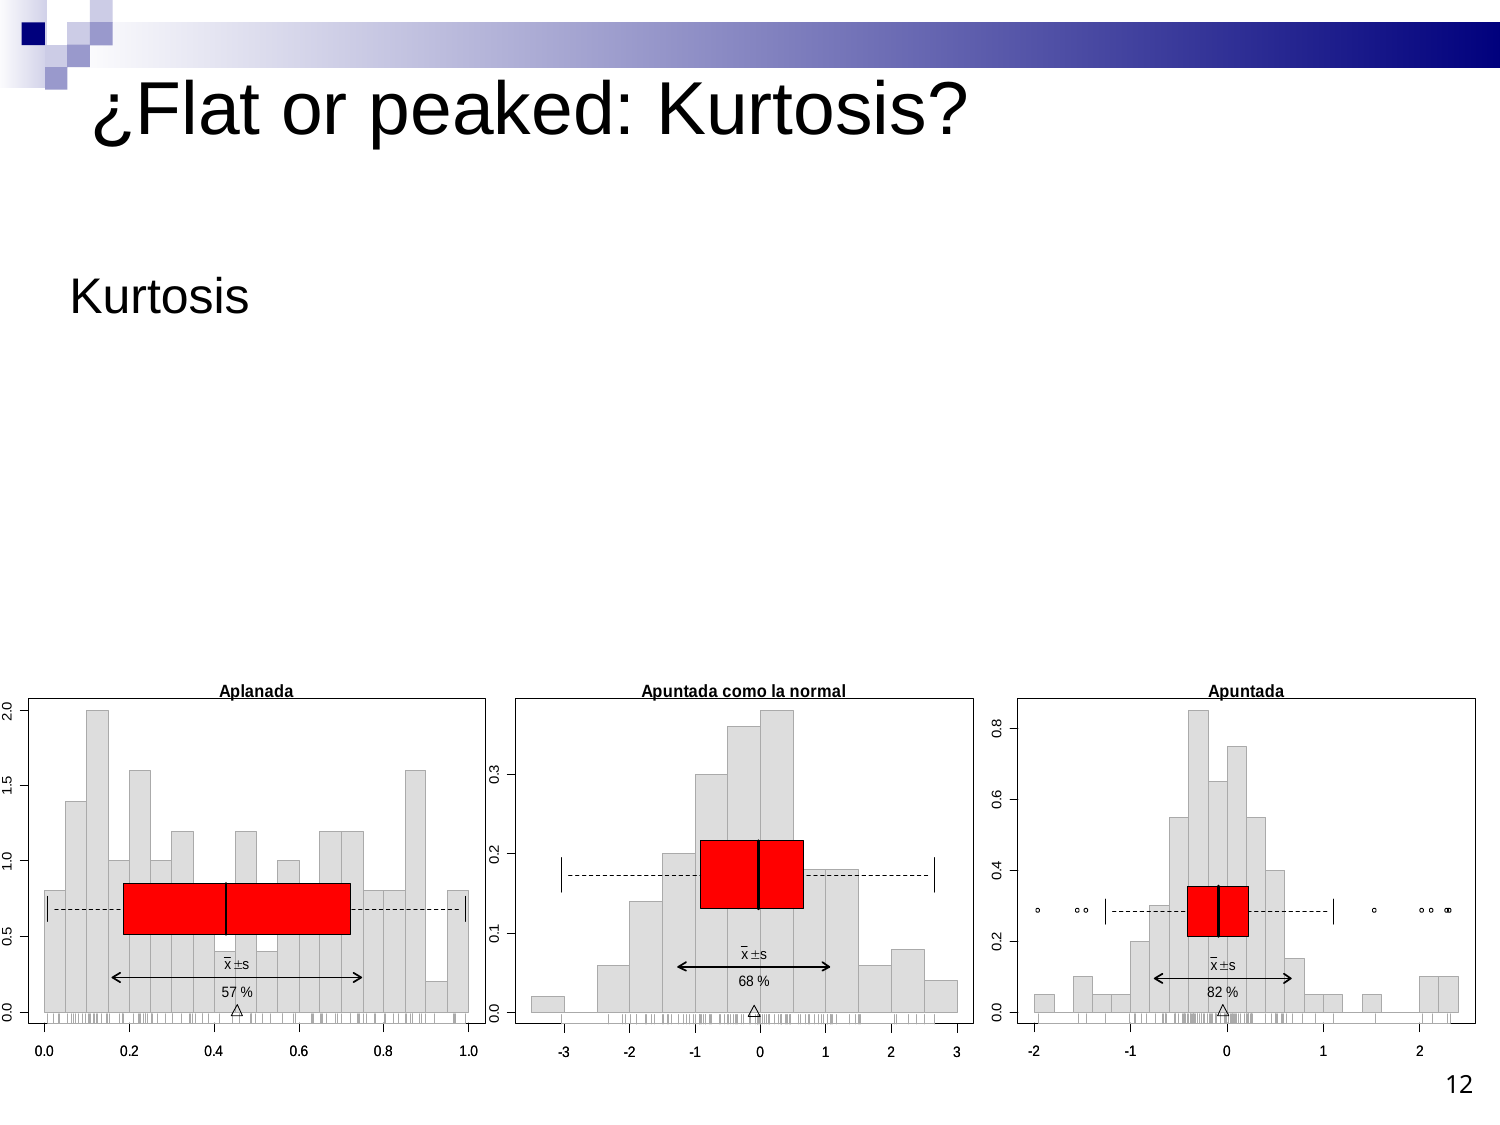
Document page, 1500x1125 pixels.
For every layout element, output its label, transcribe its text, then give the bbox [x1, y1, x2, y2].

list Kurtosis [53, 255, 1460, 457]
title ¿Flat or peaked: Kurtosis? [75, 52, 1426, 158]
text_box [0, 680, 1492, 1069]
text_box <número> [1139, 1070, 1489, 1110]
